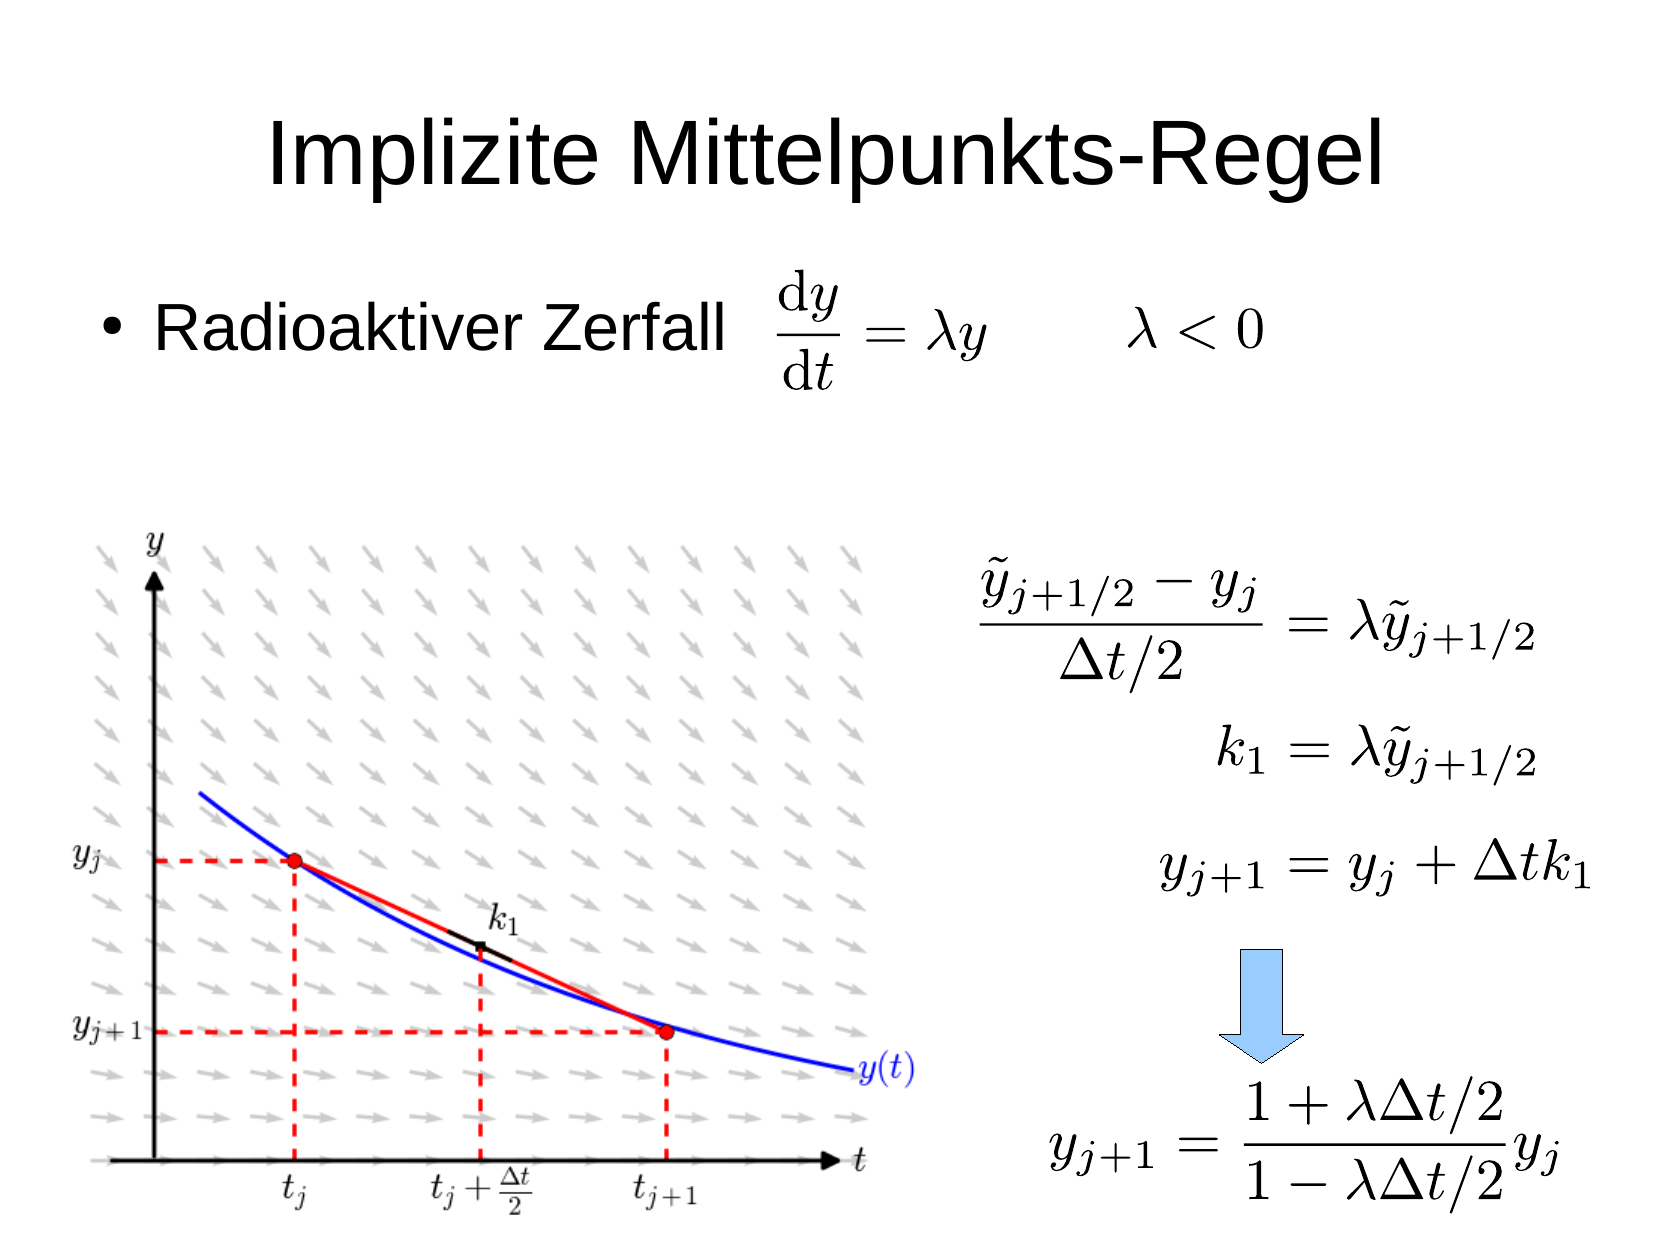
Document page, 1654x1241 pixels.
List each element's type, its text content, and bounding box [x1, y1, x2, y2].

list Radioaktiver Zerfall [82, 290, 1571, 1094]
text_box [1214, 724, 1538, 786]
text_box [1047, 1076, 1563, 1214]
text_box [1124, 306, 1265, 350]
title Implizite Mittelpunkts-Regel [82, 49, 1571, 257]
text_box [1158, 837, 1594, 897]
picture [0, 485, 960, 1236]
text_box [1219, 949, 1304, 1064]
text_box [776, 269, 989, 390]
text_box [979, 556, 1537, 694]
